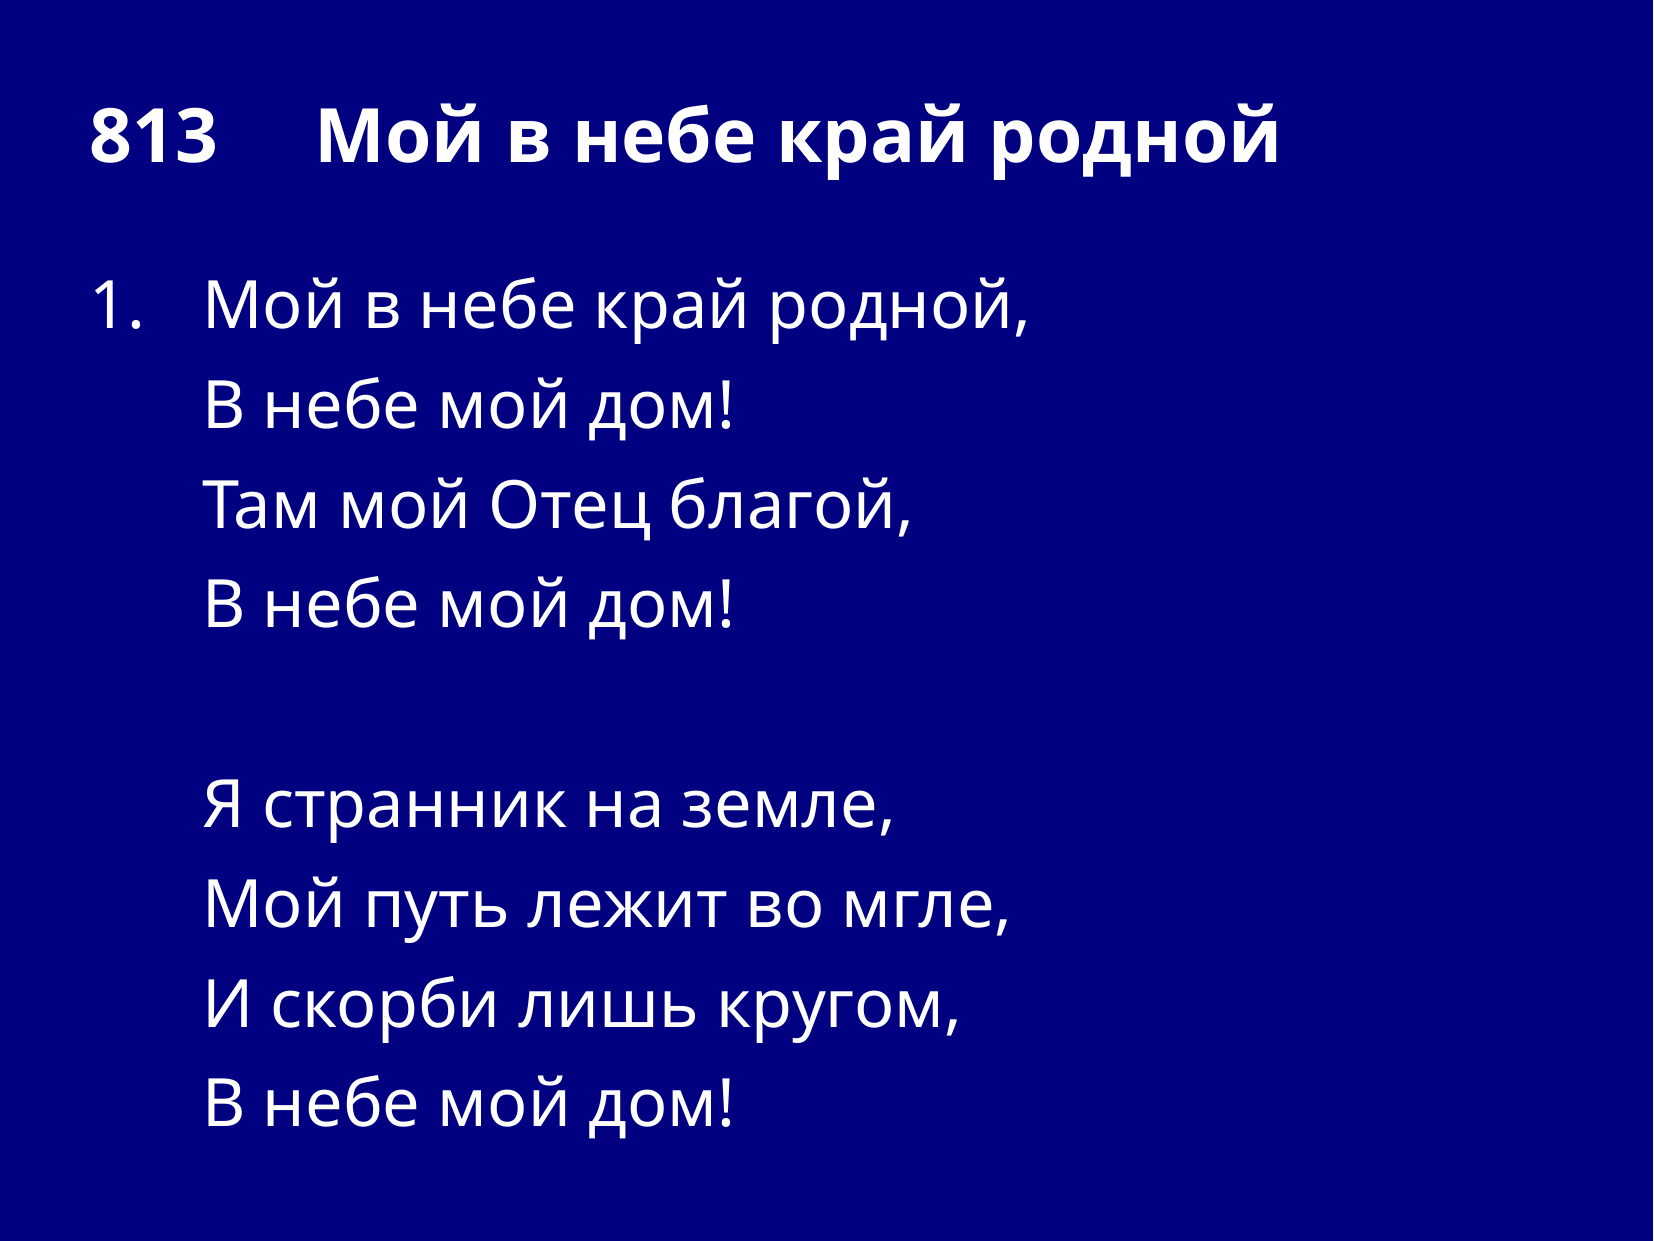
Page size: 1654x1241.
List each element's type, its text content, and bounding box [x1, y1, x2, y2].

text_box 813 Мой в небе край родной [75, 75, 1576, 188]
text_box 1. Мой в небе край родной, В небе мой дом! Там мой Отец благой, В небе мой дом! Я странник на земле, Мой путь лежит во мгле, И скорби лишь кругом, В небе мой дом! [75, 188, 1576, 1163]
